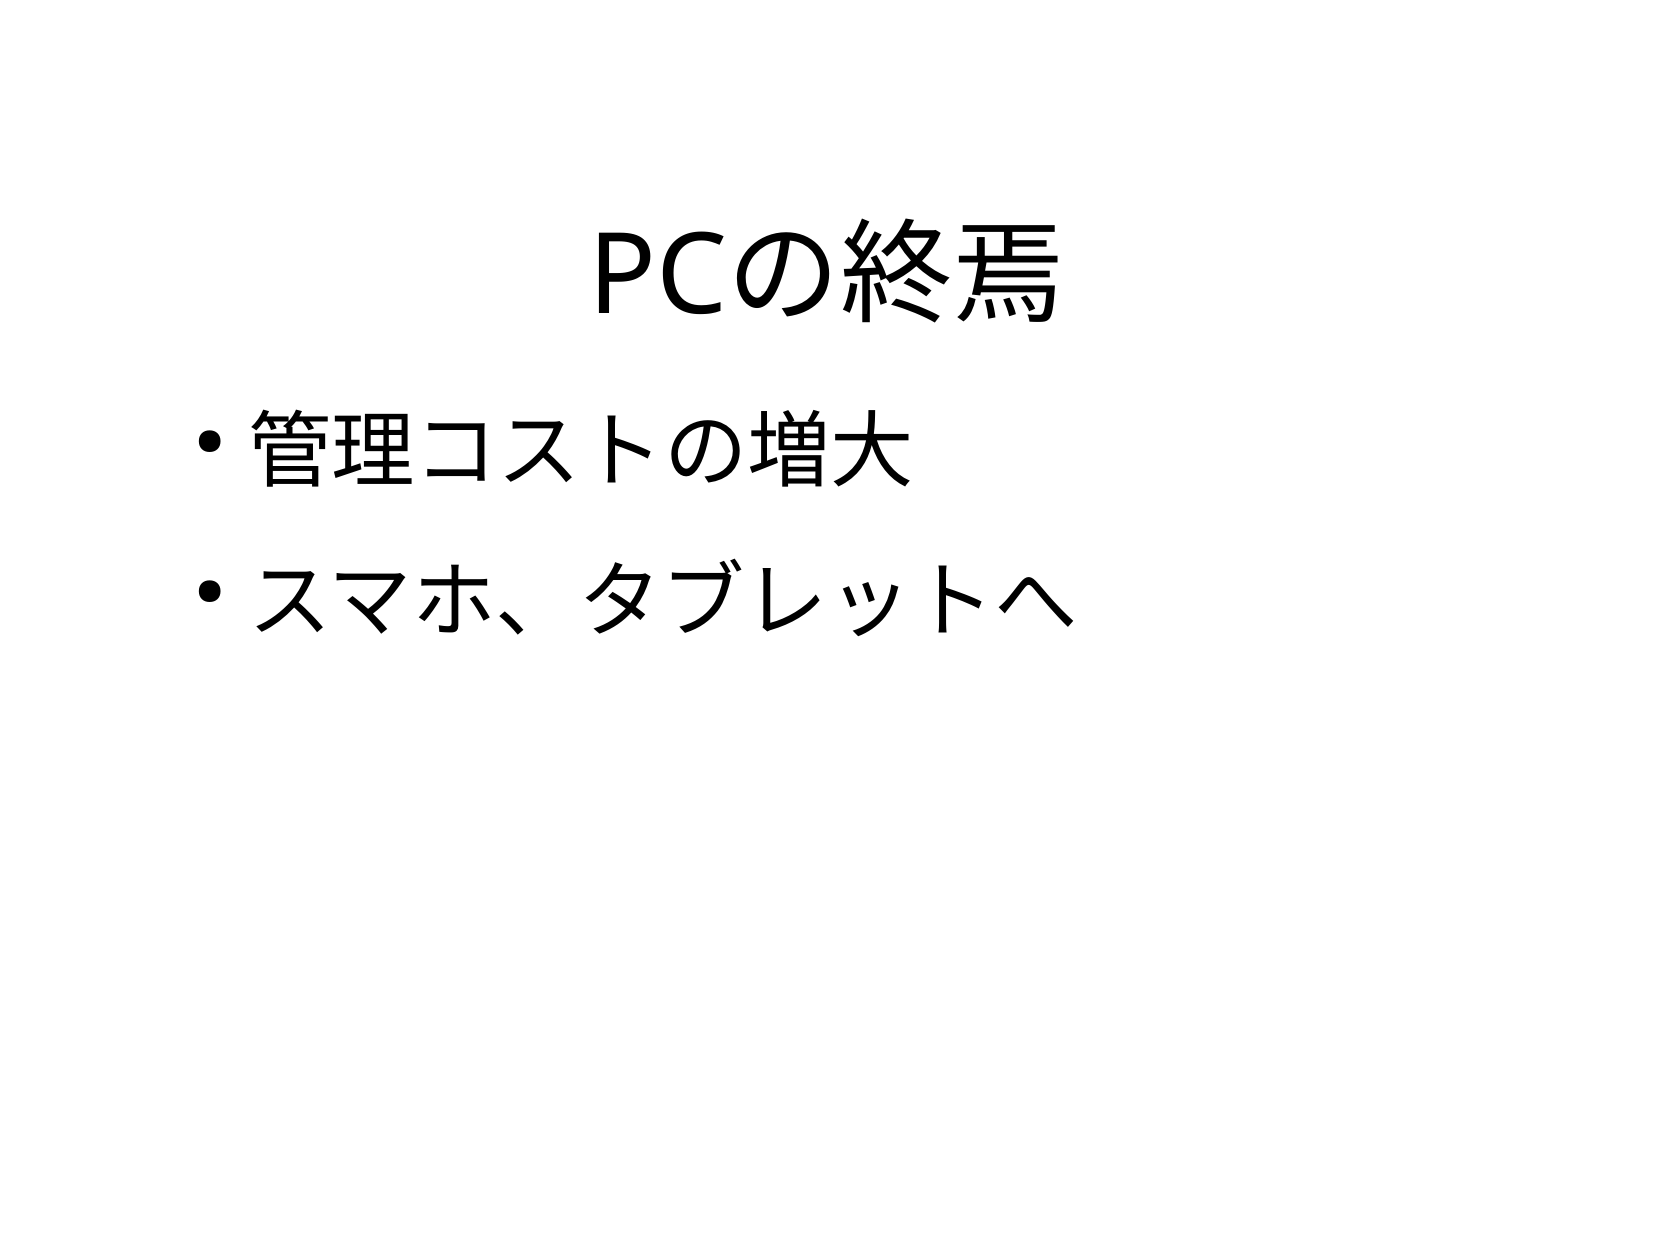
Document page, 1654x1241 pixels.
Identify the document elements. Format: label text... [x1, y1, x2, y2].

title PCの終焉 [82, 161, 1571, 369]
list 管理コストの増大 スマホ、タブレットへ [177, 383, 1571, 1104]
